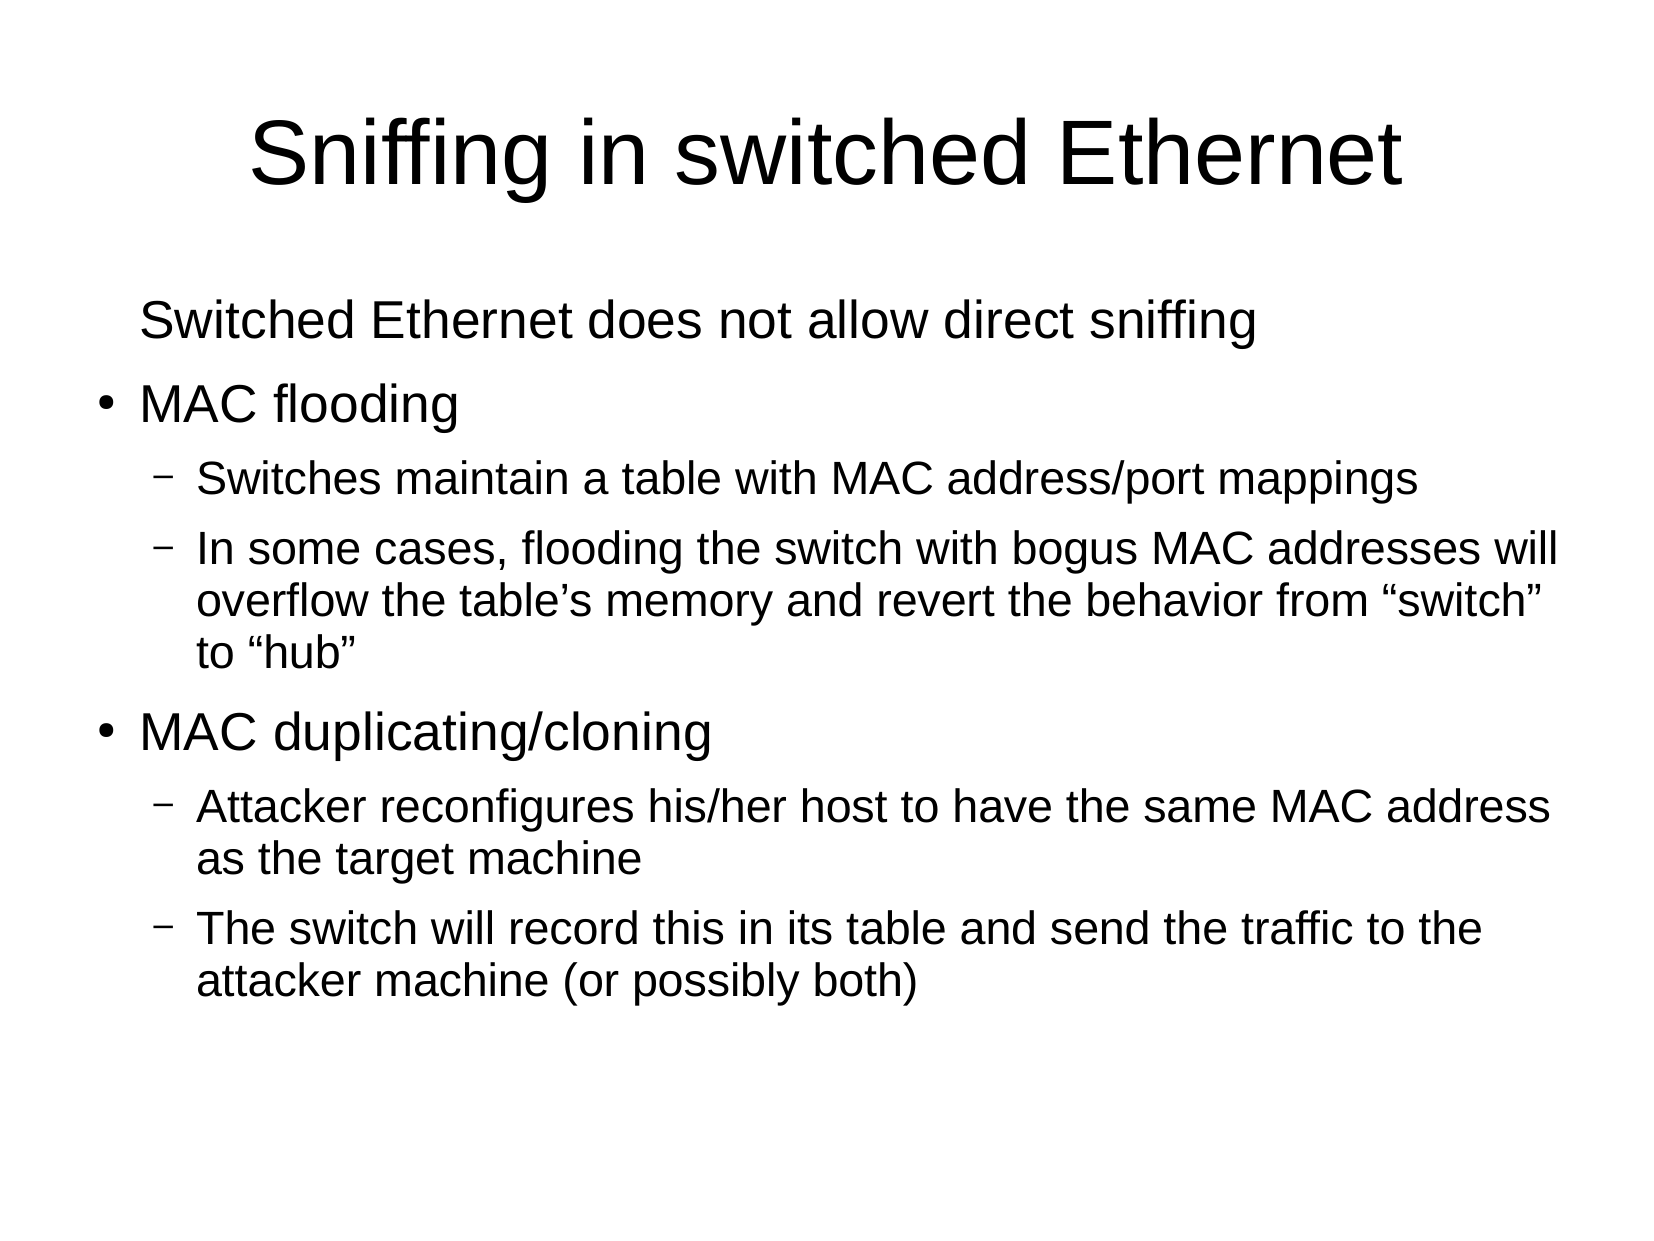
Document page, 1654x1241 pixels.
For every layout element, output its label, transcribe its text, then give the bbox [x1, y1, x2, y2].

list Switched Ethernet does not allow direct sniffing MAC flooding Switches maintain a table with MAC address/port mappings In some cases, flooding the switch with bogus MAC addresses will overflow the table’s memory and revert the behavior from “switch” to “hub” MAC duplicating/cloning Attacker reconfigures his/her host to have the same MAC address as the target machine The switch will record this in its table and send the traffic to the attacker machine (or possibly both) [82, 290, 1571, 1010]
title Sniffing in switched Ethernet [82, 49, 1571, 257]
